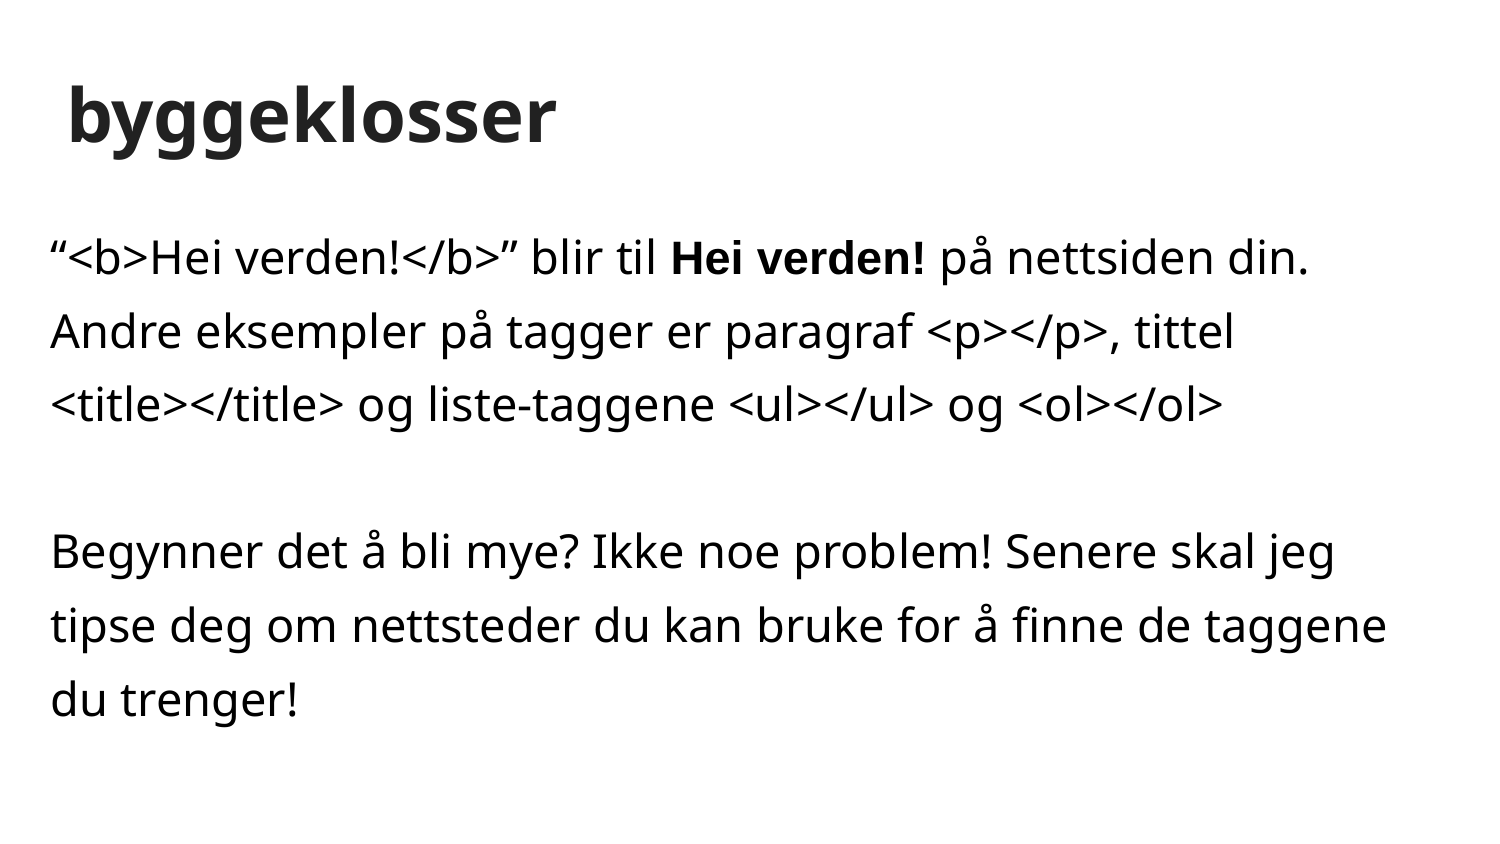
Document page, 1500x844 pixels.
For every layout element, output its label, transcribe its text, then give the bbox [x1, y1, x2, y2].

title byggeklosser [51, 48, 1449, 180]
list “<b>Hei verden!</b>” blir til Hei verden! på nettsiden din. Andre eksempler på tagger er paragraf <p></p>, tittel <title></title> og liste-taggene <ul></ul> og <ol></ol> Begynner det å bli mye? Ikke noe problem! Senere skal jeg tipse deg om nettsteder du kan bruke for å finne de taggene du trenger! [35, 199, 1433, 748]
